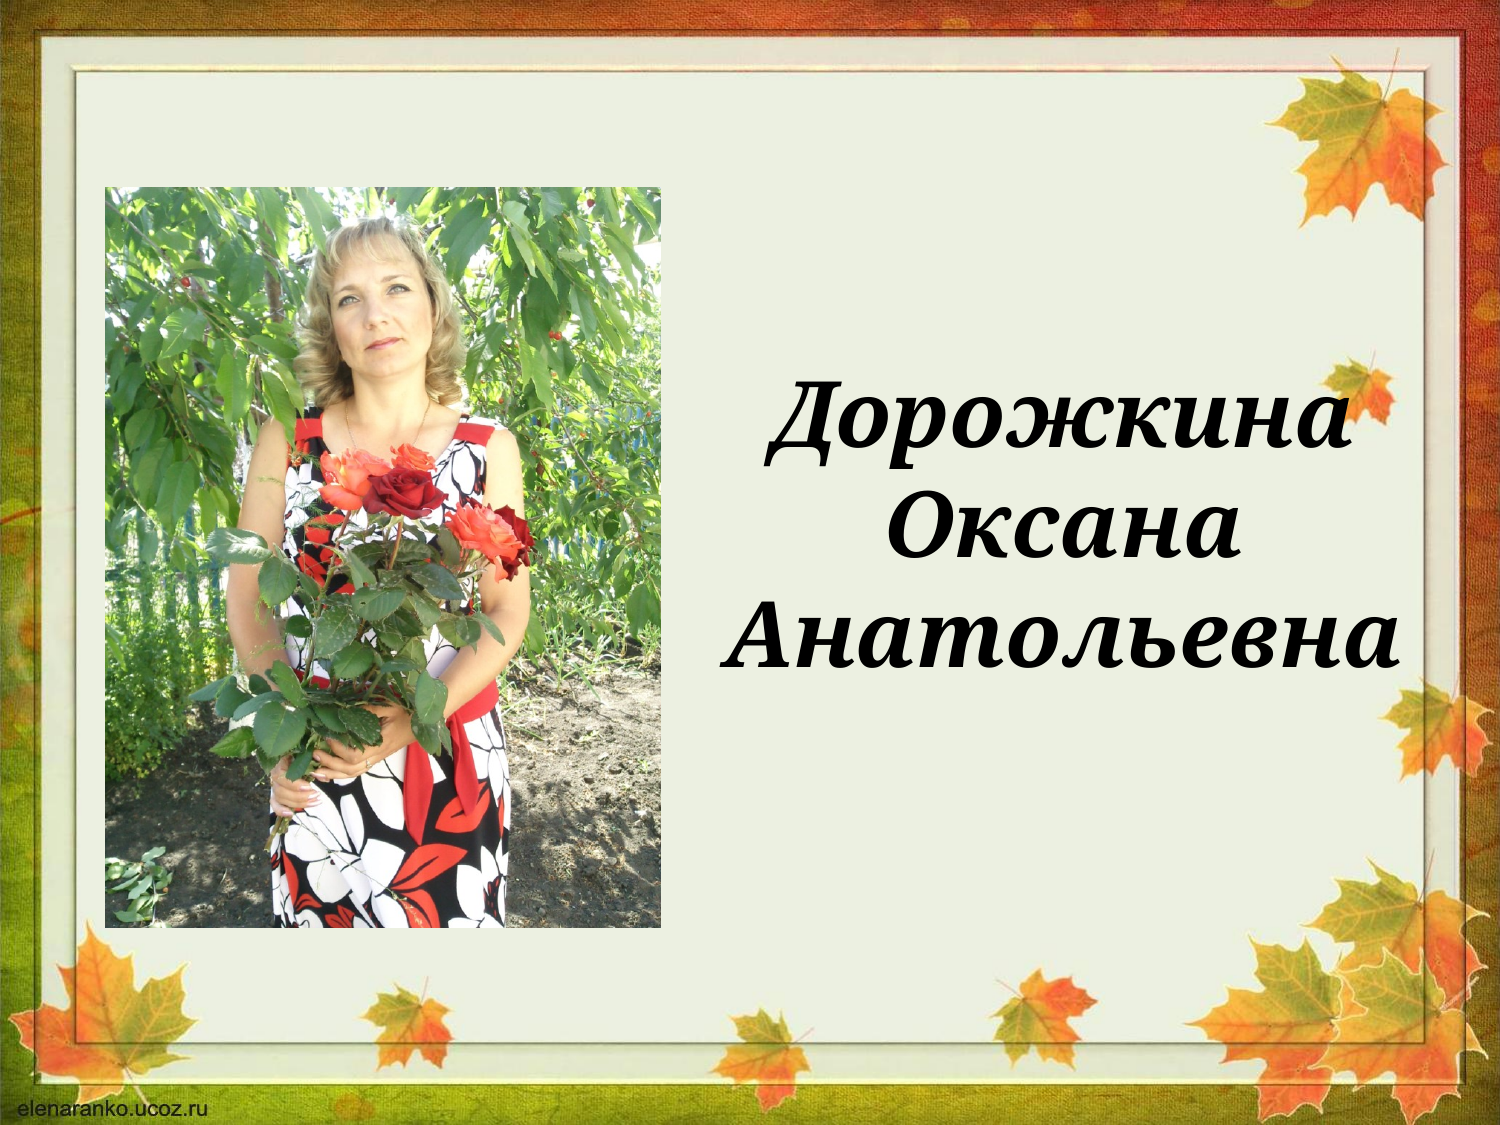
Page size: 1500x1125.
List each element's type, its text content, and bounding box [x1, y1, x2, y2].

list [75, 101, 703, 1005]
picture [0, 0, 1500, 1125]
title Дорожкина Оксана Анатольевна [703, 101, 1426, 941]
